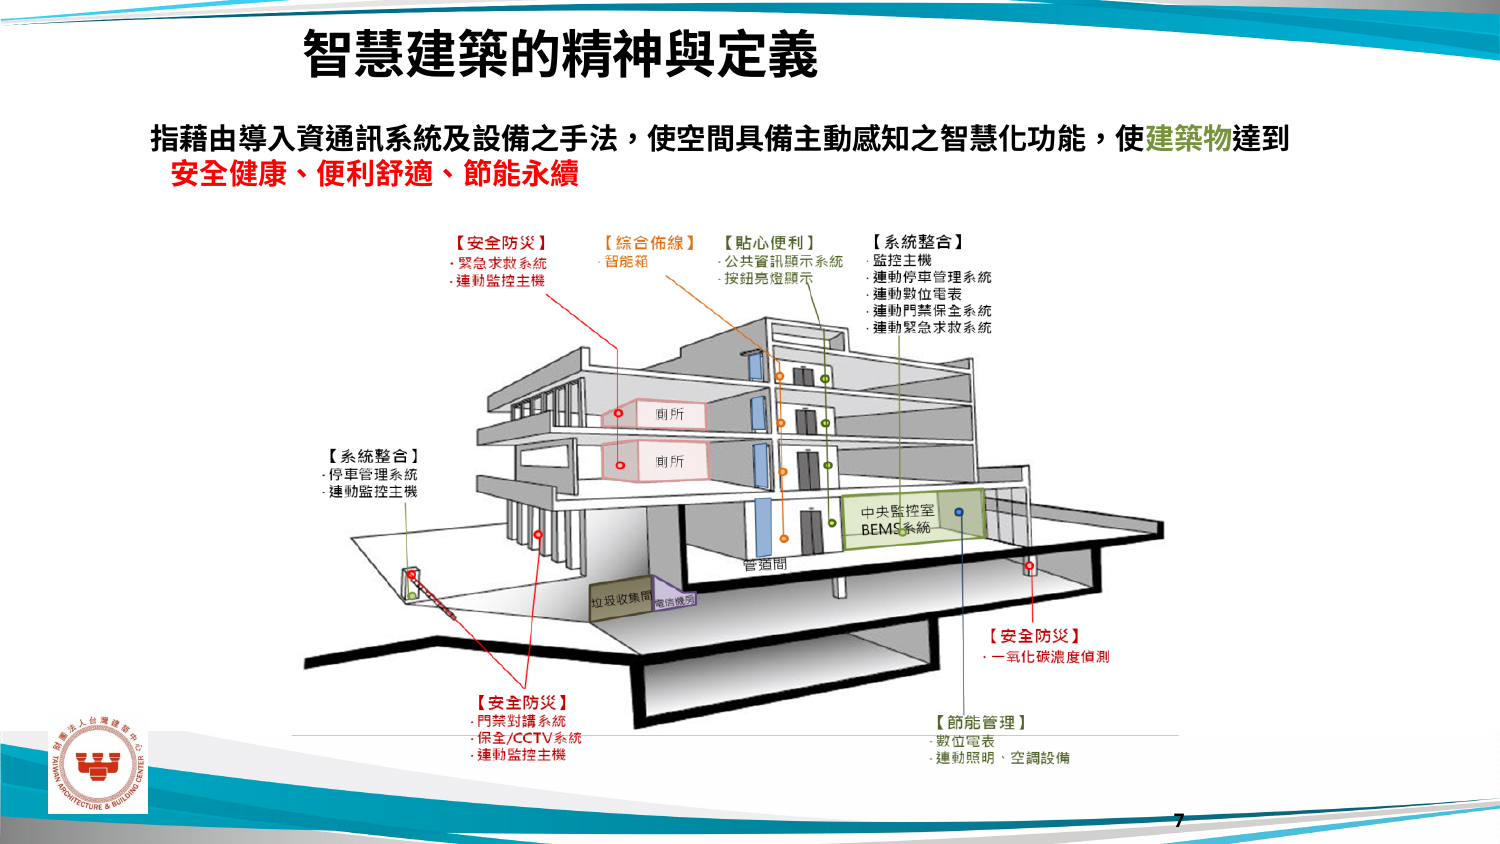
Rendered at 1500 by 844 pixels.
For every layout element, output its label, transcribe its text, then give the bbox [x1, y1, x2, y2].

picture [48, 713, 148, 814]
text_box 指藉由導入資通訊系統及設備之手法，使空間具備主動感知之智慧化功能，使建築物達到 安全健康、便利舒適、節能永續 [135, 113, 1311, 198]
title 智慧建築的精神與定義 [36, 13, 1086, 92]
picture [291, 226, 1185, 771]
text_box 7 [1162, 798, 1500, 844]
